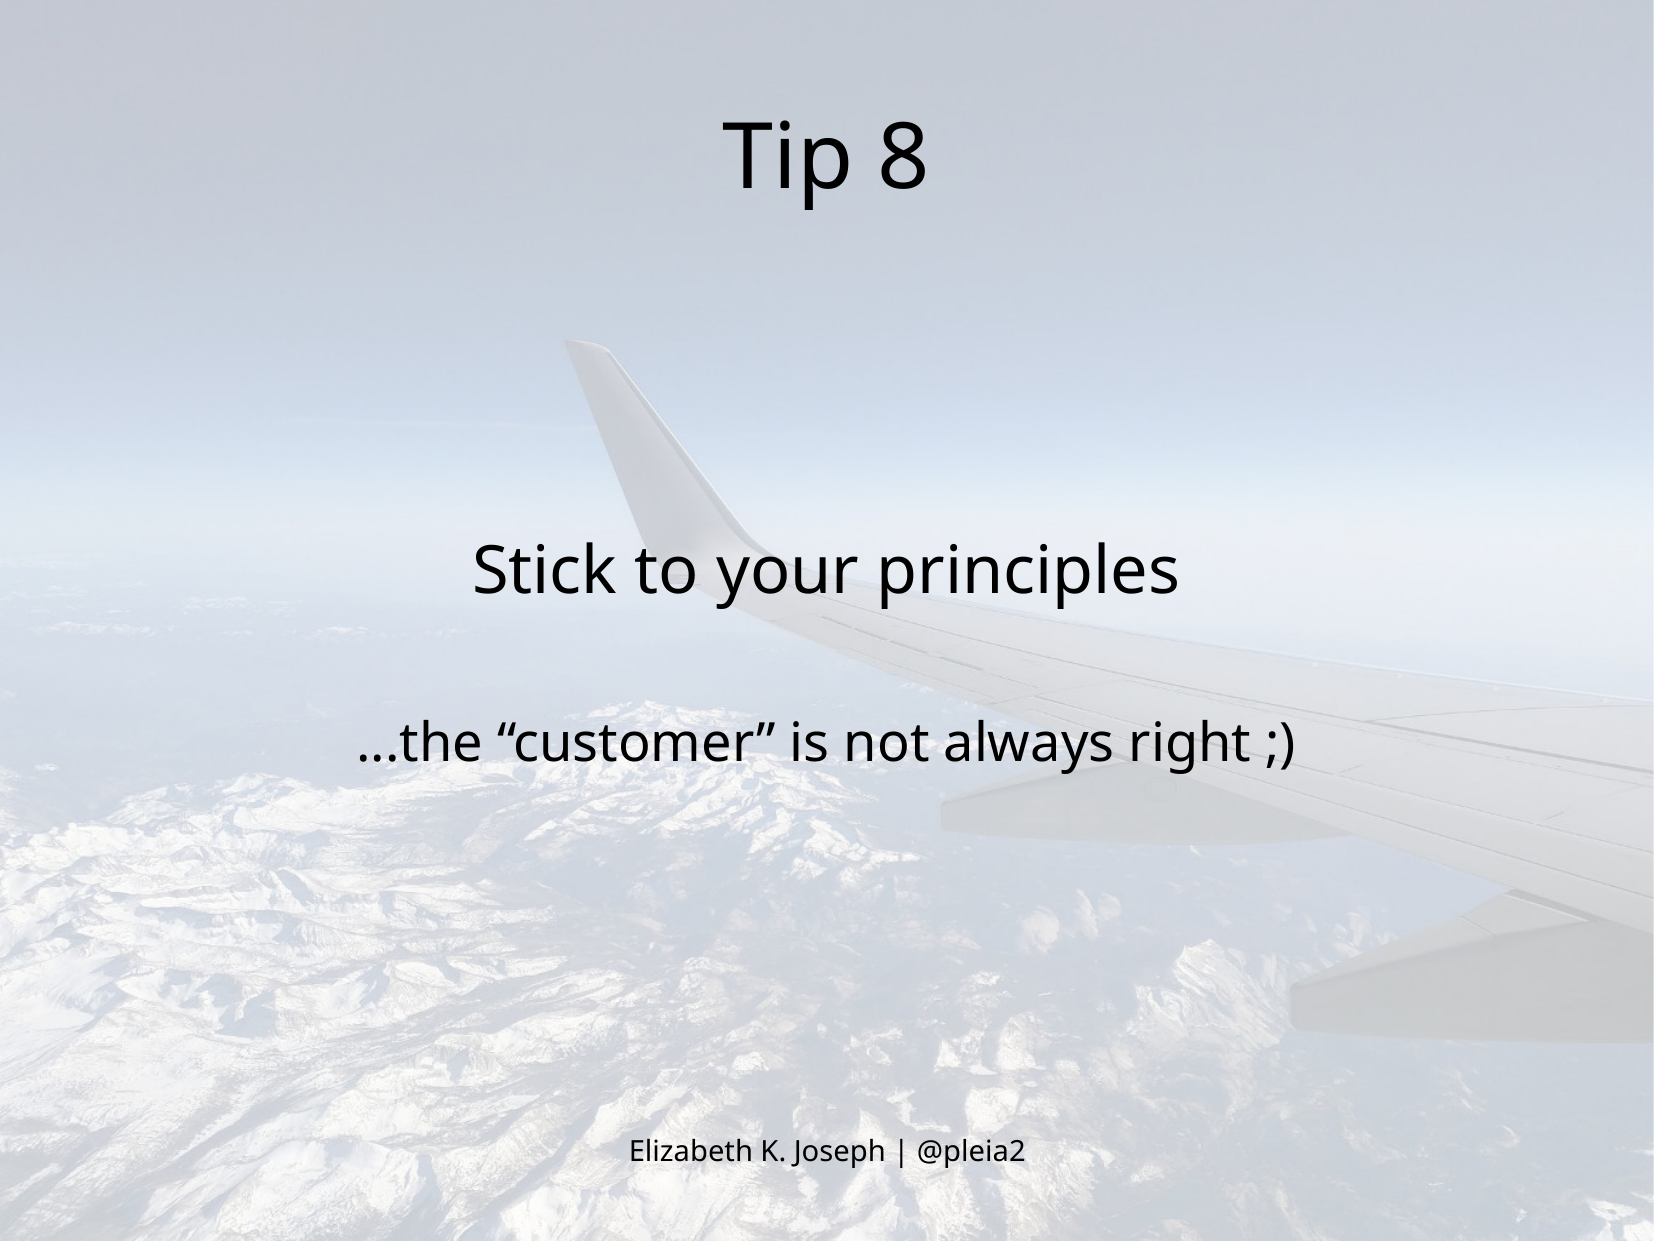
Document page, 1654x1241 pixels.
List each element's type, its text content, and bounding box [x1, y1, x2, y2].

subtitle Stick to your principles ...the “customer” is not always right ;) [82, 290, 1571, 1010]
title Tip 8 [82, 49, 1571, 257]
picture [0, 0, 1654, 1241]
